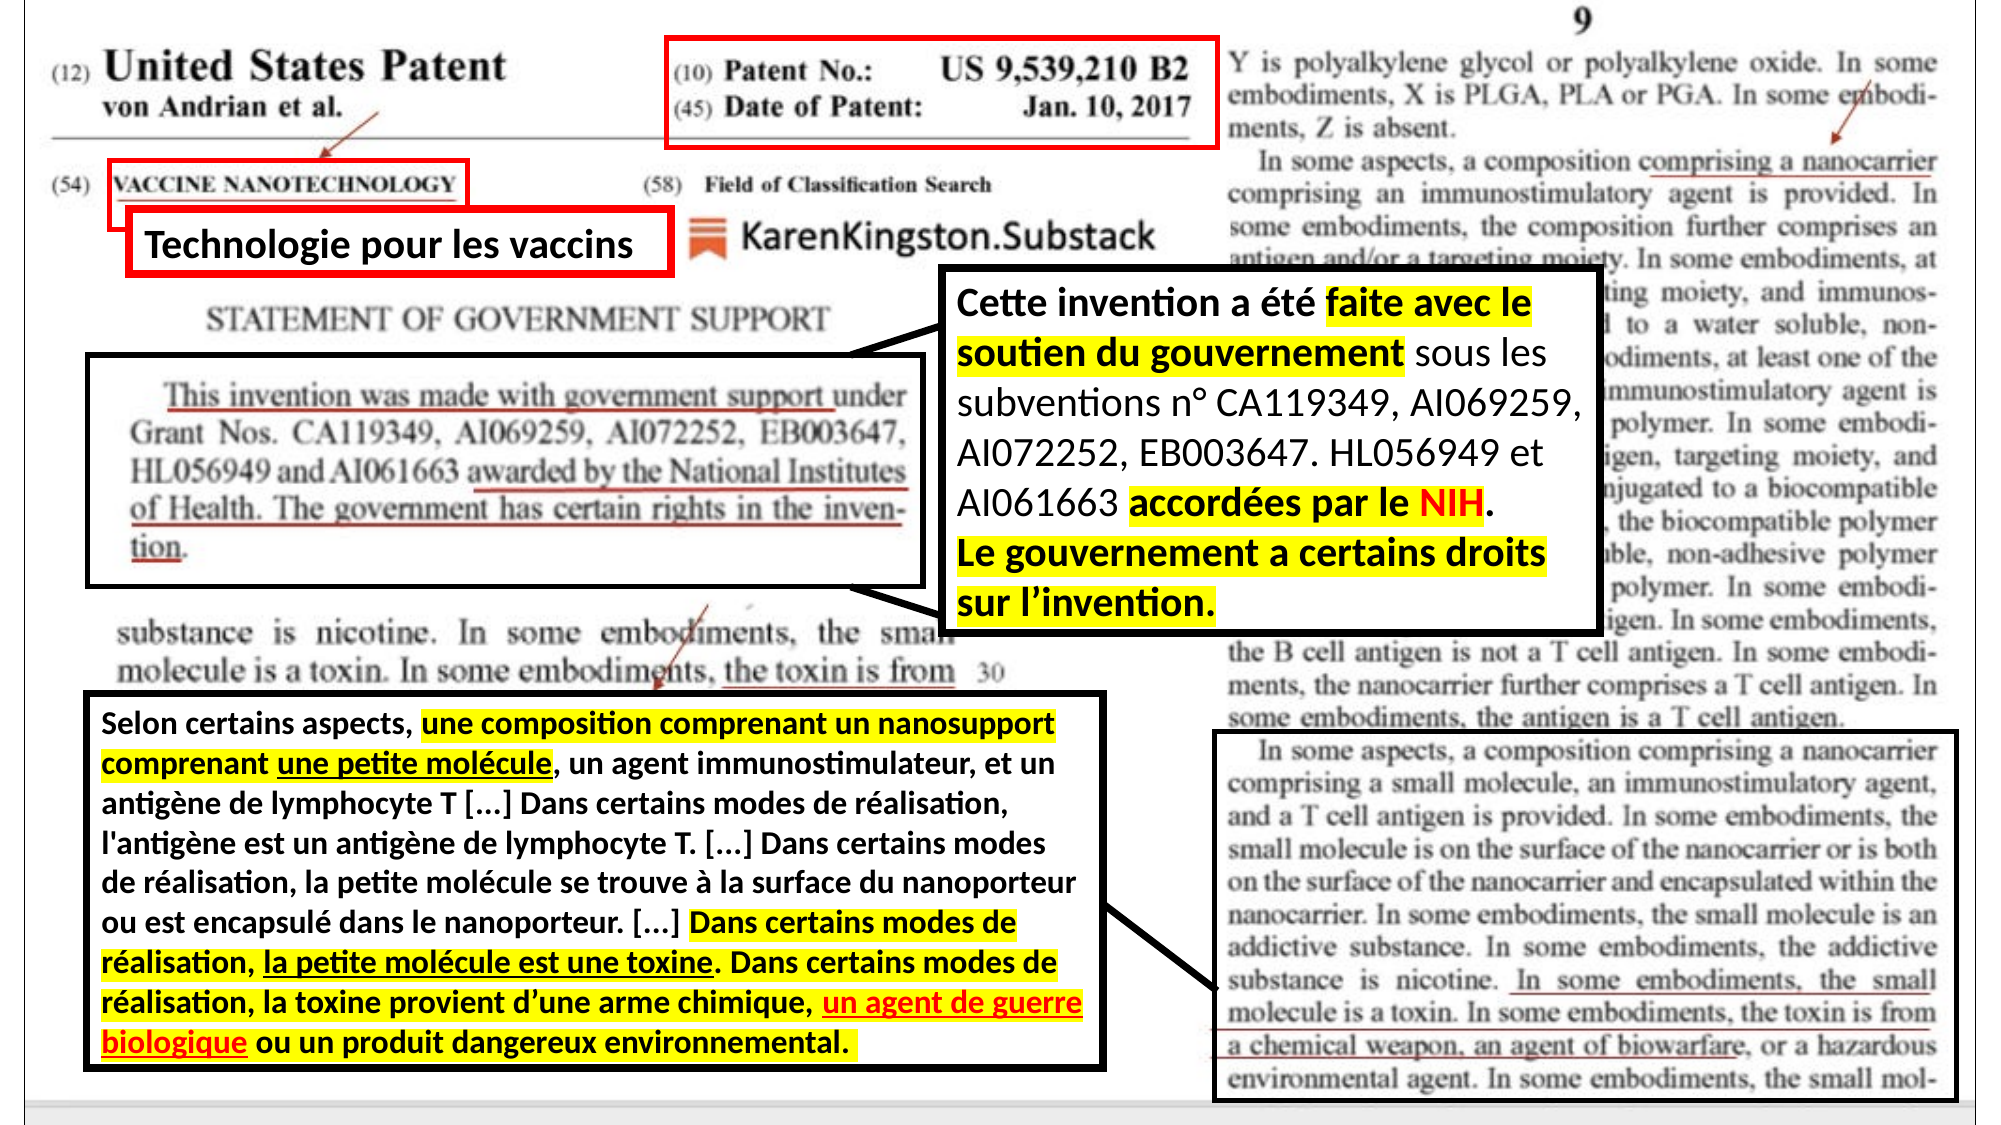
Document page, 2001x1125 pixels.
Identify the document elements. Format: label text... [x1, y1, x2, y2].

text_box Cette invention a été faite avec le soutien du gouvernement sous les subventions n° CA119349, AI069259, AI072252, EB003647. HL056949 et AI061663 accordées par le NIH. Le gouvernement a certains droits sur l’invention. [942, 268, 1600, 633]
text_box Selon certains aspects, une composition comprenant un nanosupport comprenant une petite molécule, un agent immunostimulateur, et un antigène de lymphocyte T [...] Dans certains modes de réalisation, l'antigène est un antigène de lymphocyte T. [...] Dans certains modes de réalisation, la petite molécule se trouve à la surface du nanoporteur ou est encapsulé dans le nanoporteur. [...] Dans certains modes de réalisation, la petite molécule est une toxine. Dans certains modes de réalisation, la toxine provient d’une arme chimique, un agent de guerre biologique ou un produit dangereux environnemental. [87, 694, 1103, 1068]
picture [25, 0, 1975, 1125]
text_box Technologie pour les vaccins [129, 209, 671, 274]
